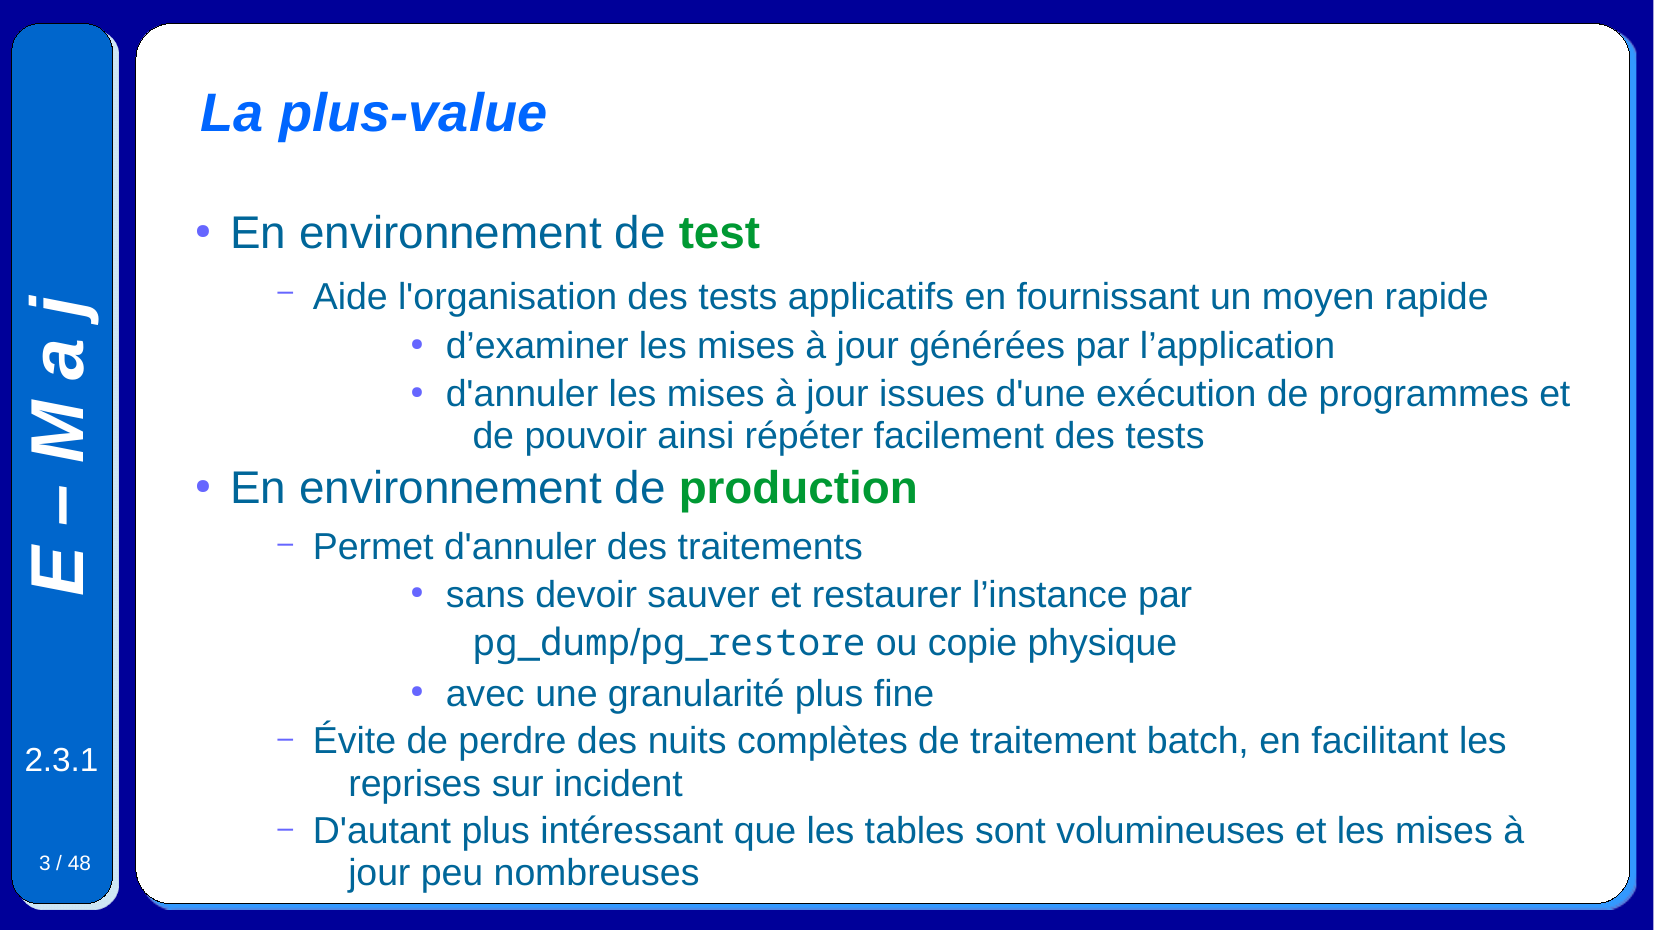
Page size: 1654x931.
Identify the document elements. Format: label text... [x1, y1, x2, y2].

title La plus-value [200, 34, 1575, 191]
list En environnement de test Aide l'organisation des tests applicatifs en fournissant un moyen rapide d’examiner les mises à jour générées par l’application d'annuler les mises à jour issues d'une exécution de programmes et de pouvoir ainsi répéter facilement des tests En environnement de production Permet d'annuler des traitements sans devoir sauver et restaurer l’instance par pg_dump/pg_restore ou copie physique avec une granularité plus fine Évite de perdre des nuits complètes de traitement batch, en facilitant les reprises sur incident D'autant plus intéressant que les tables sont volumineuses et les mises à jour peu nombreuses [177, 206, 1587, 889]
